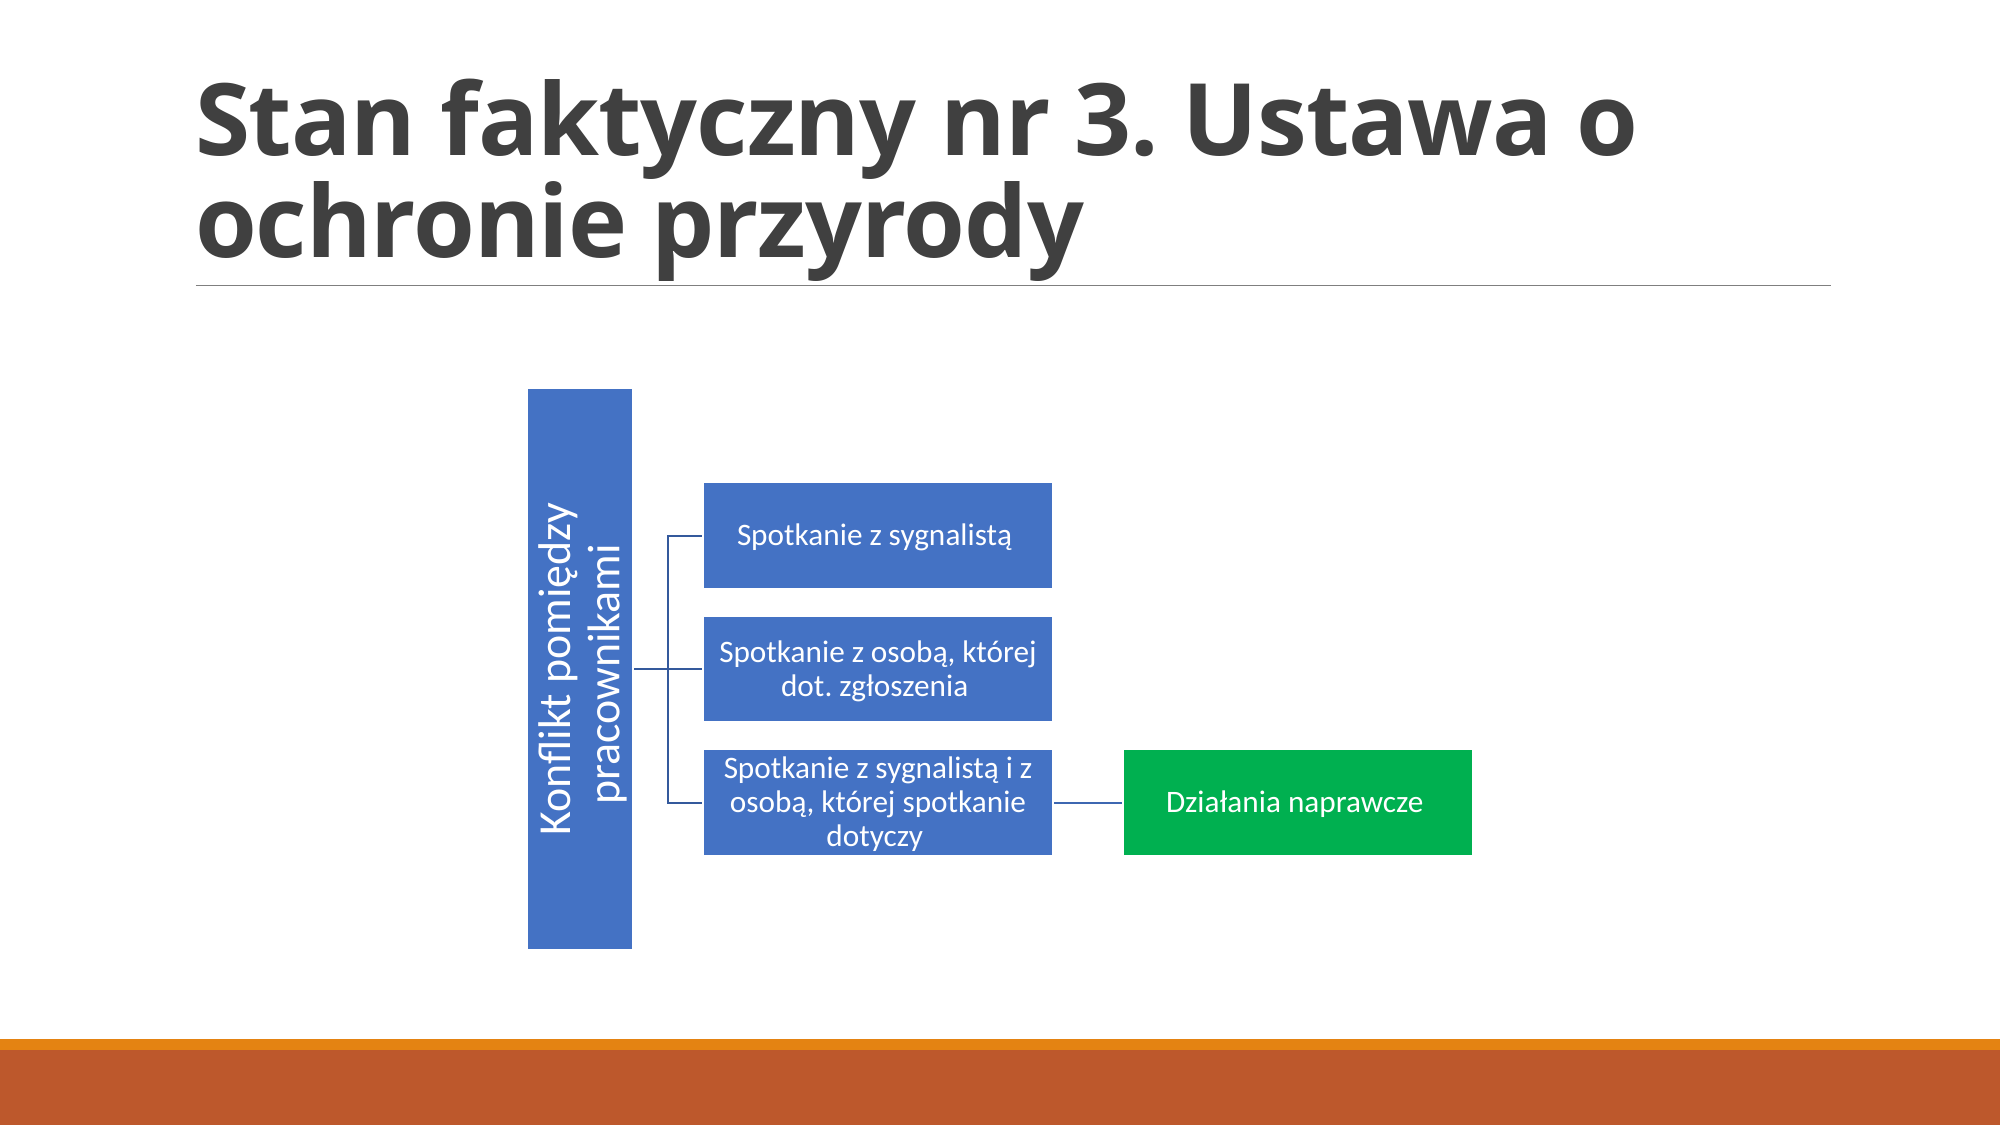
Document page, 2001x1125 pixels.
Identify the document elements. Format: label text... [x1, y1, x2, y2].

text_box Konflikt pomiędzy pracownikami [526, 388, 634, 951]
title Stan faktyczny nr 3. Ustawa o ochronie przyrody [180, 47, 1831, 286]
text_box Działania naprawcze [1123, 749, 1474, 856]
text_box Spotkanie z sygnalistą [703, 482, 1054, 590]
text_box Spotkanie z osobą, której dot. zgłoszenia [703, 615, 1054, 723]
text_box Spotkanie z sygnalistą i z osobą, której spotkanie dotyczy [703, 749, 1054, 856]
